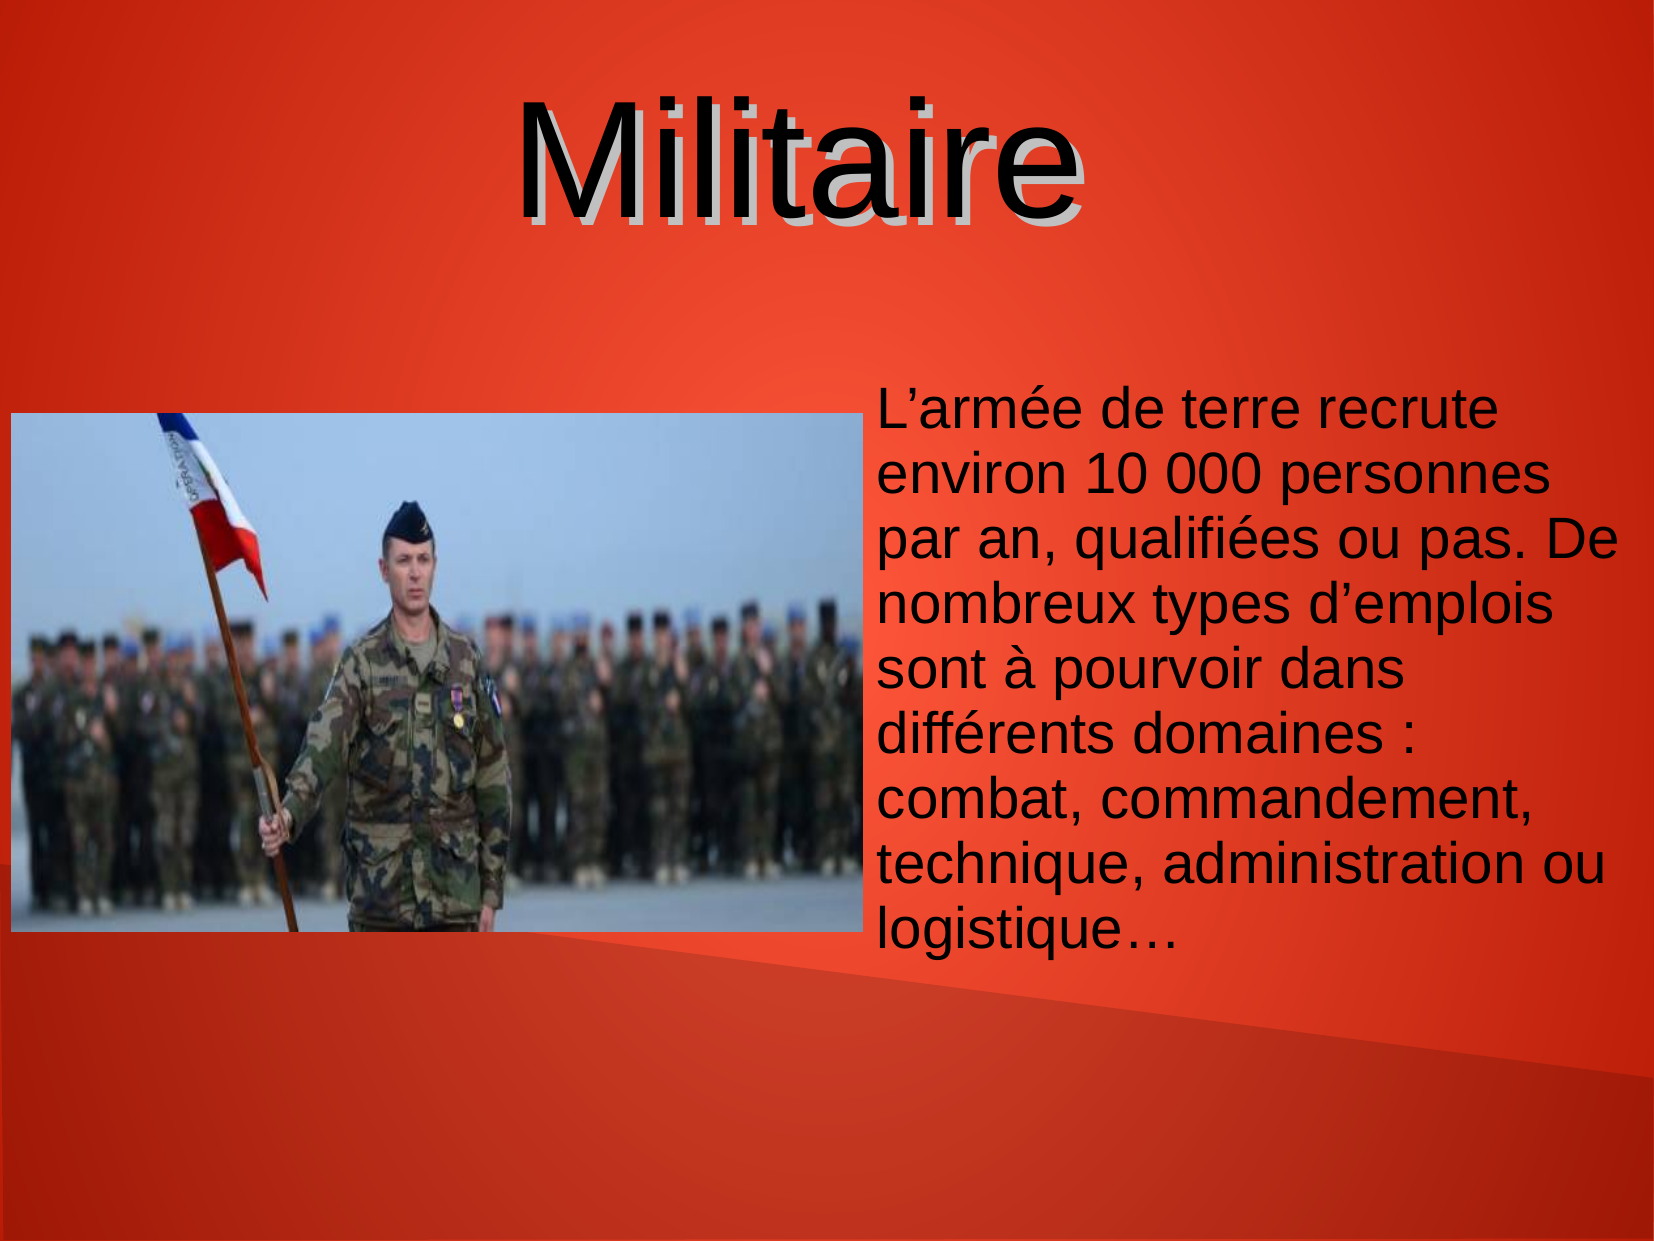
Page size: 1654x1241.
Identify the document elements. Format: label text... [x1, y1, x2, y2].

text_box Militaire [496, 59, 1170, 319]
text_box L’armée de terre recrute environ 10 000 personnes par an, qualifiées ou pas. De nombreux types d’emplois sont à pourvoir dans différents domaines : combat, commandement, technique, administration ou logistique… [862, 368, 1654, 969]
picture [11, 413, 862, 932]
